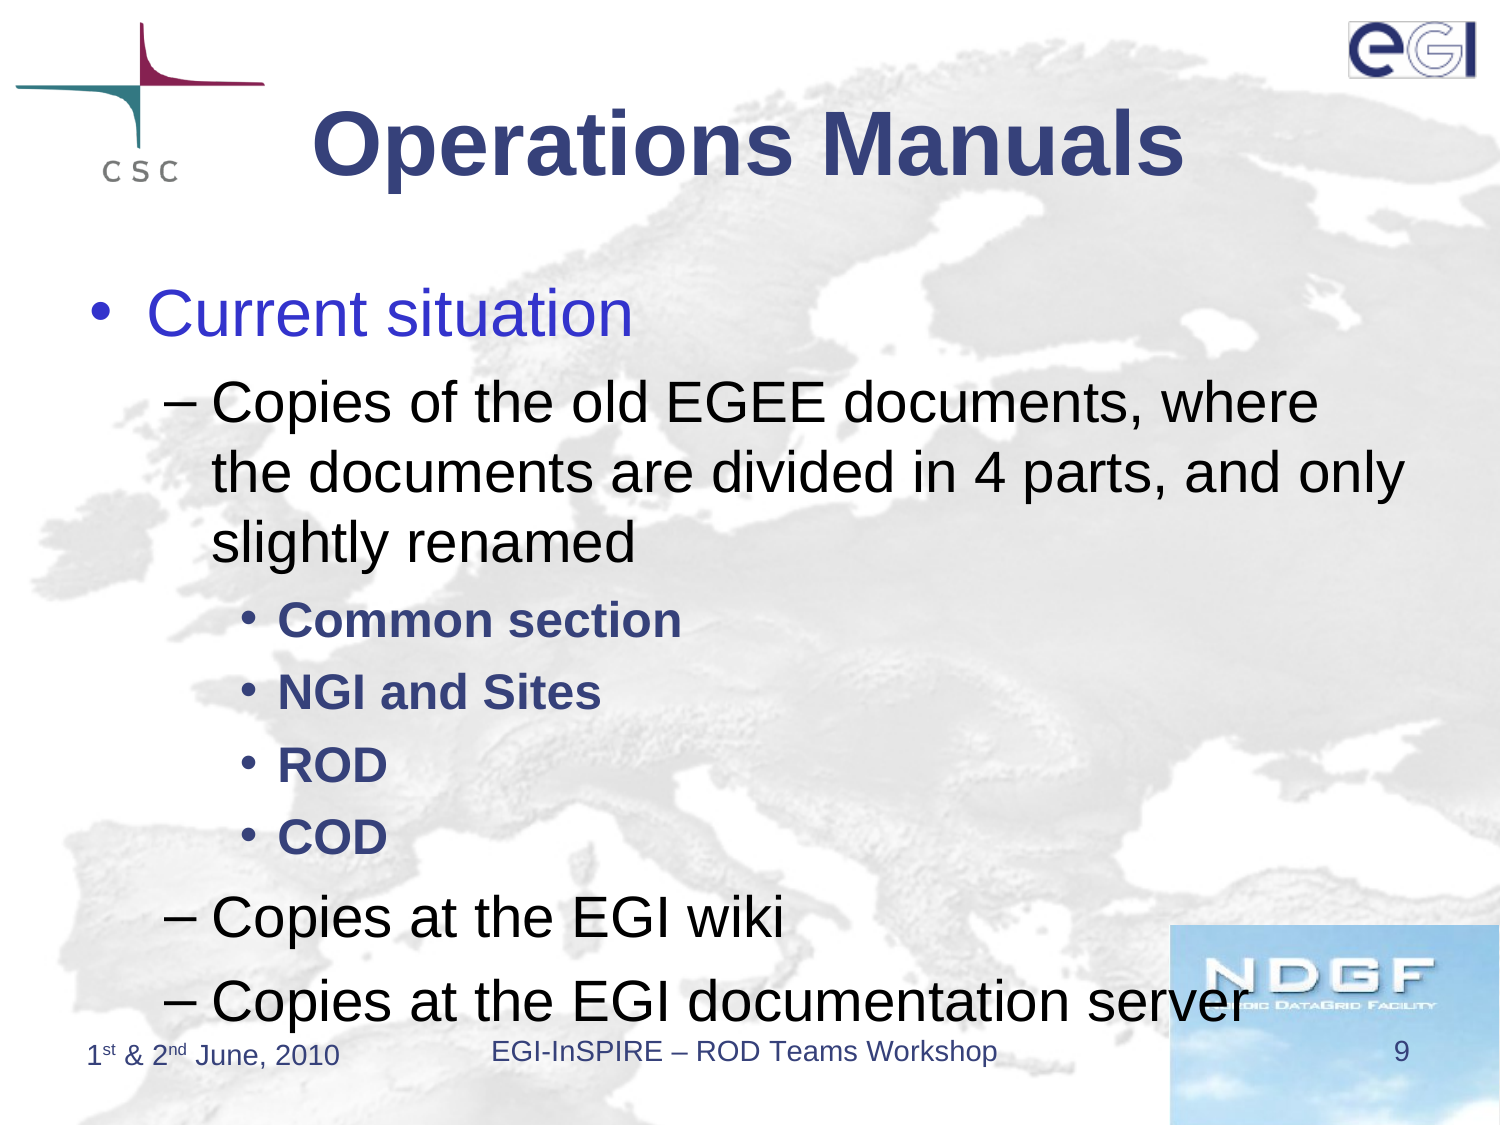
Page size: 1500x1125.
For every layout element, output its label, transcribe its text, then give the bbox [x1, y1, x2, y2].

title Operations Manuals [75, 20, 1426, 257]
picture [0, 0, 1500, 1125]
list Current situation Copies of the old EGEE documents, where the documents are divided in 4 parts, and only slightly renamed Common section NGI and Sites ROD COD Copies at the EGI wiki Copies at the EGI documentation server [75, 262, 1426, 1125]
